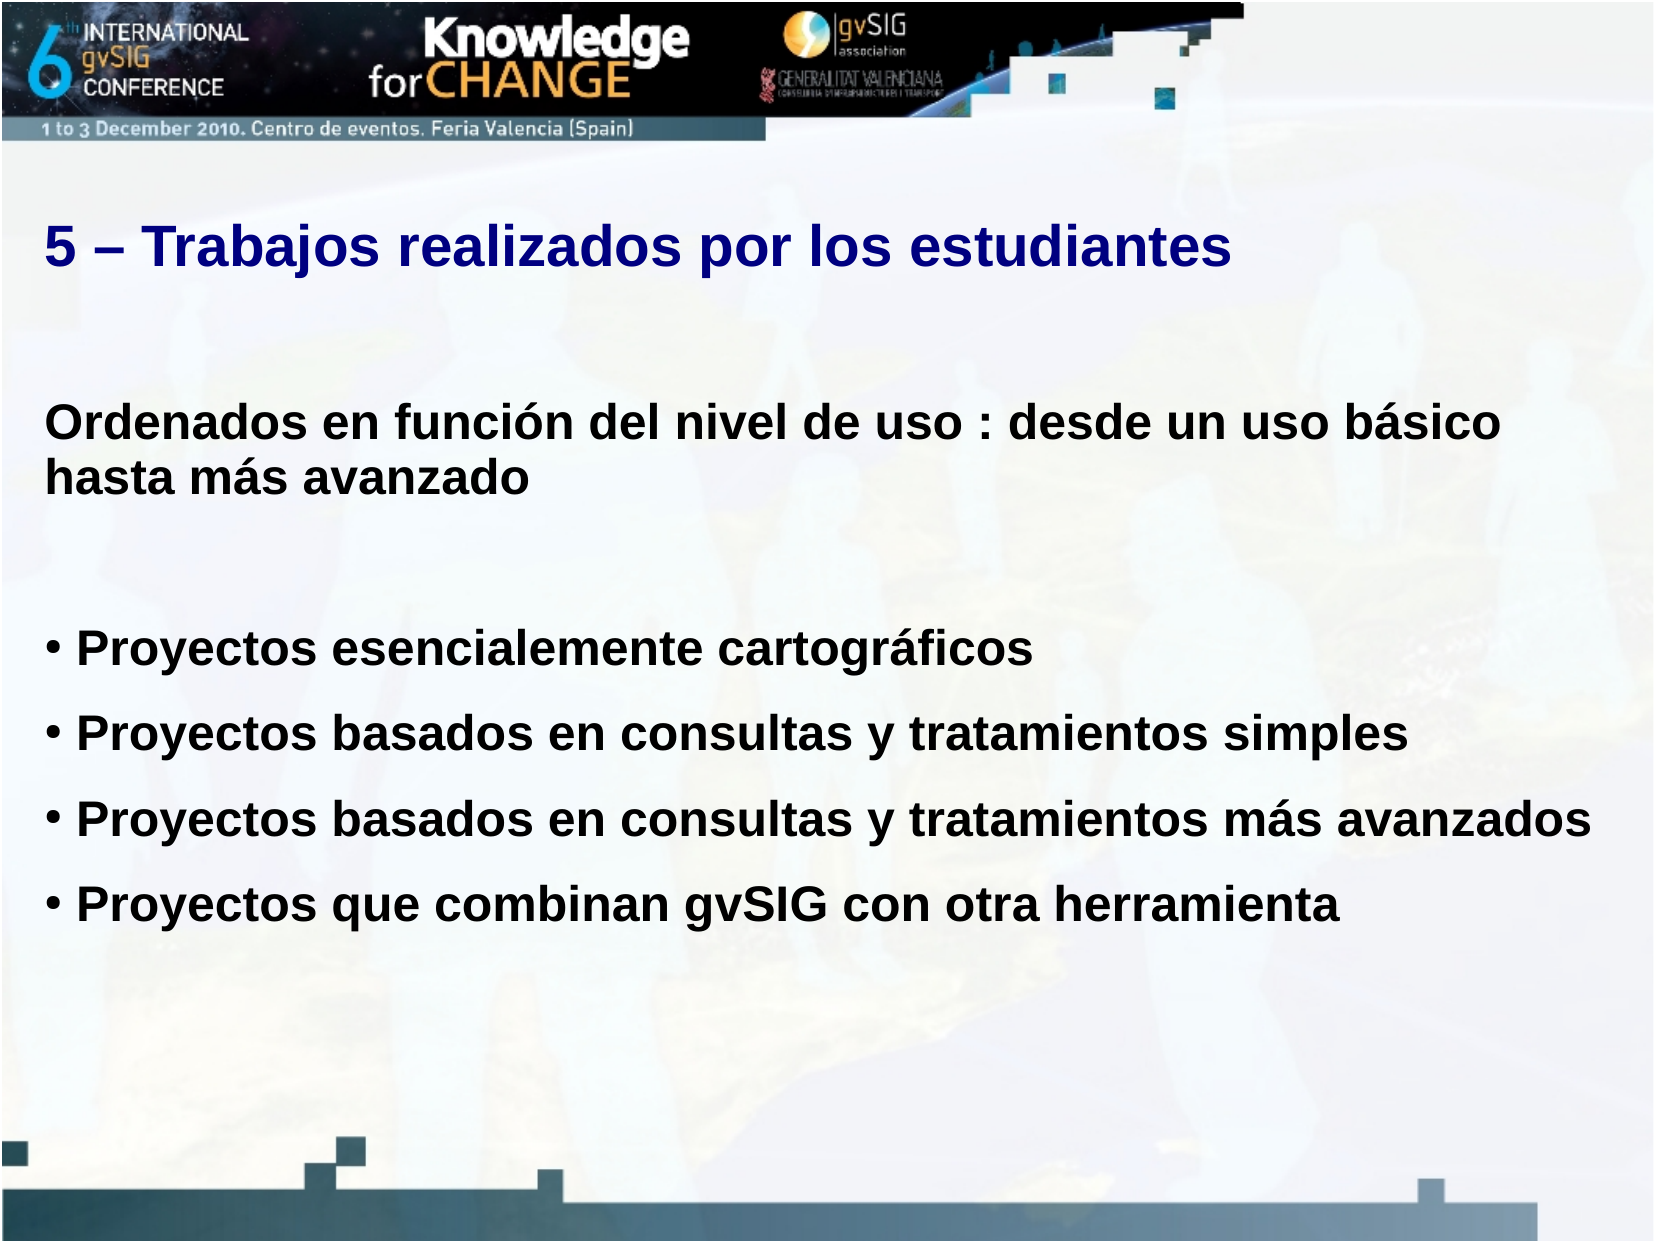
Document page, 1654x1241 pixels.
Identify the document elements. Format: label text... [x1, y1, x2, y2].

picture [2, 2, 1654, 1241]
text_box 5 – Trabajos realizados por los estudiantes Ordenados en función del nivel de uso : desde un uso básico hasta más avanzado Proyectos esencialemente cartográficos Proyectos basados en consultas y tratamientos simples Proyectos basados en consultas y tratamientos más avanzados Proyectos que combinan gvSIG con otra herramienta [29, 206, 1625, 1034]
